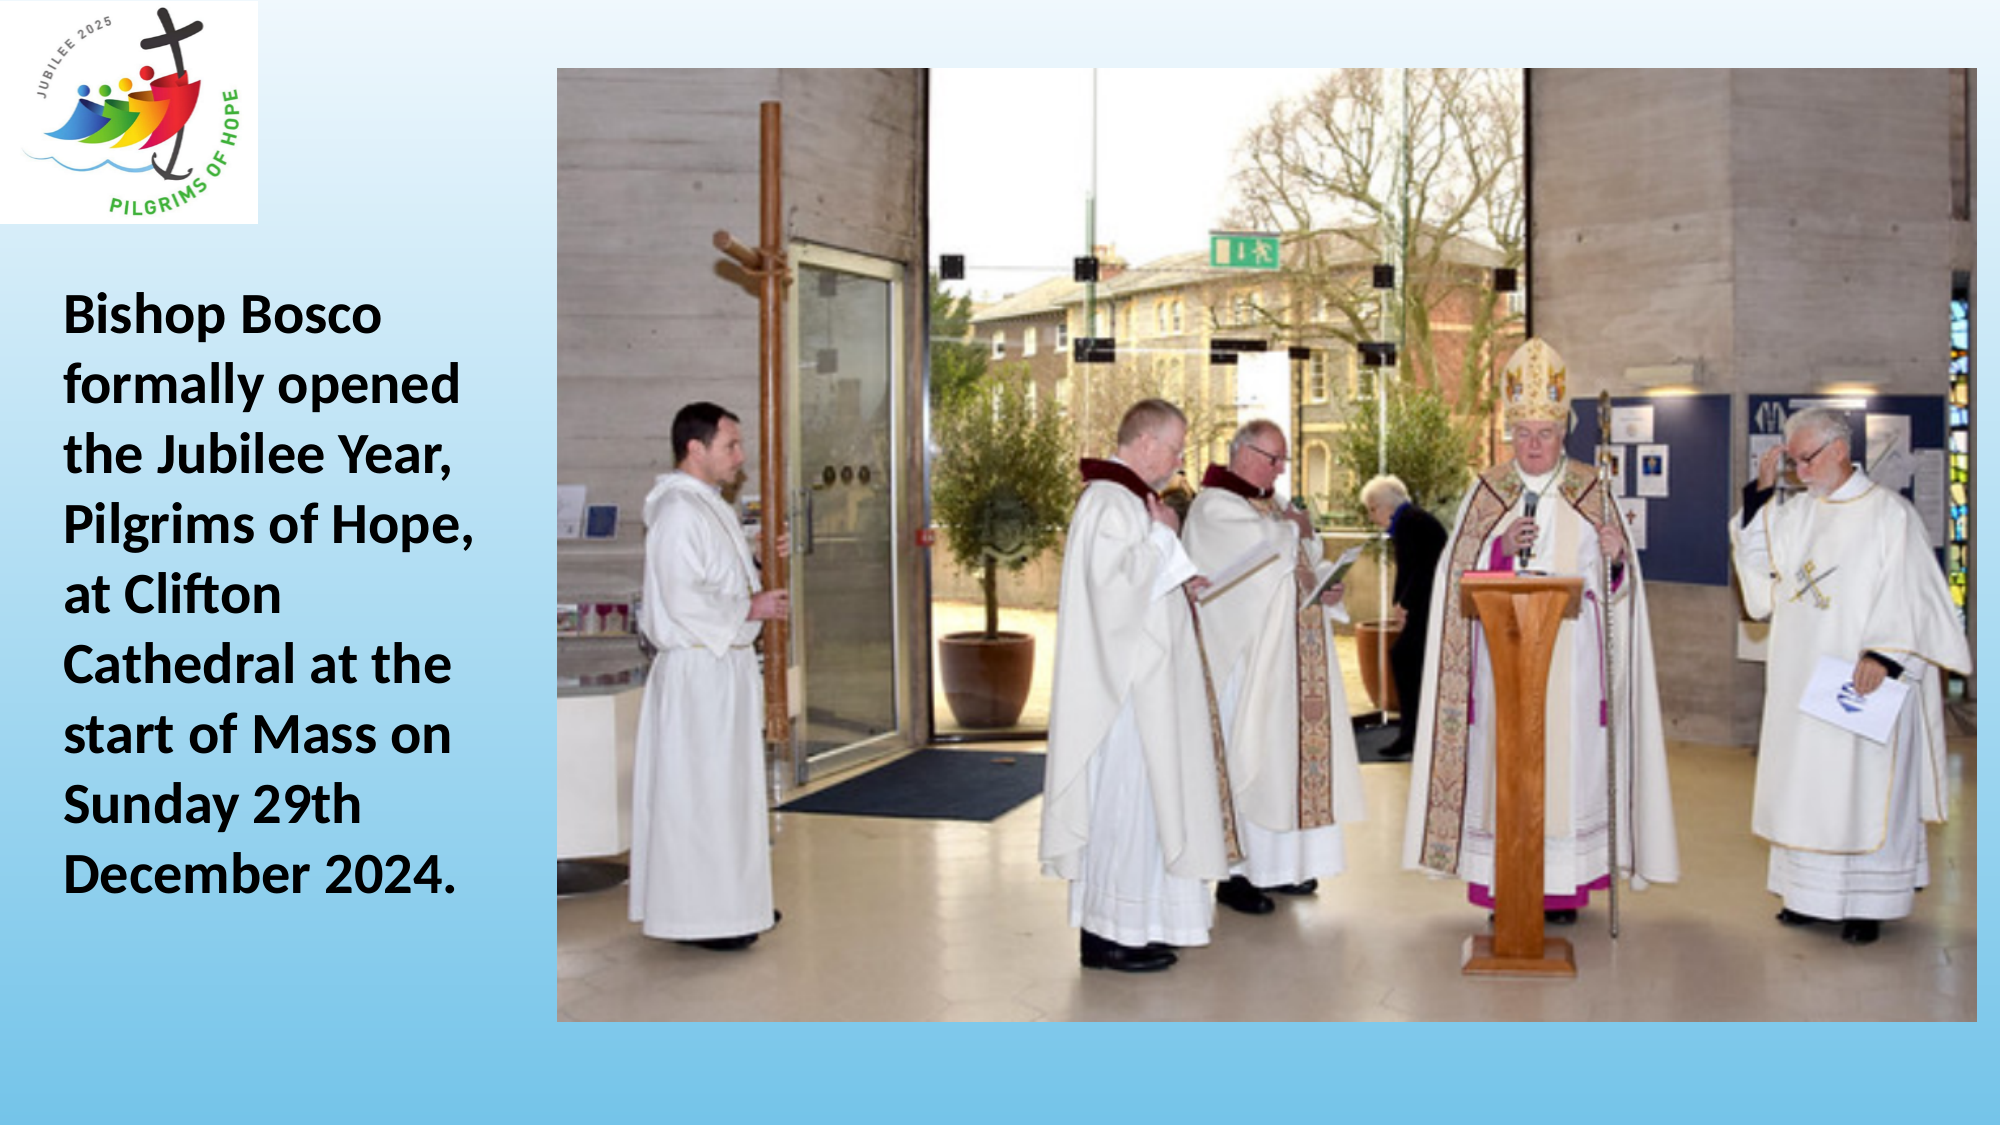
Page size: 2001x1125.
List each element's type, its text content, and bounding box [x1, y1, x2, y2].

text_box Bishop Bosco formally opened the Jubilee Year, Pilgrims of Hope, at Clifton Cathedral at the start of Mass on Sunday 29th December 2024. [48, 267, 495, 991]
picture [0, 1, 258, 224]
picture [557, 68, 1977, 1022]
